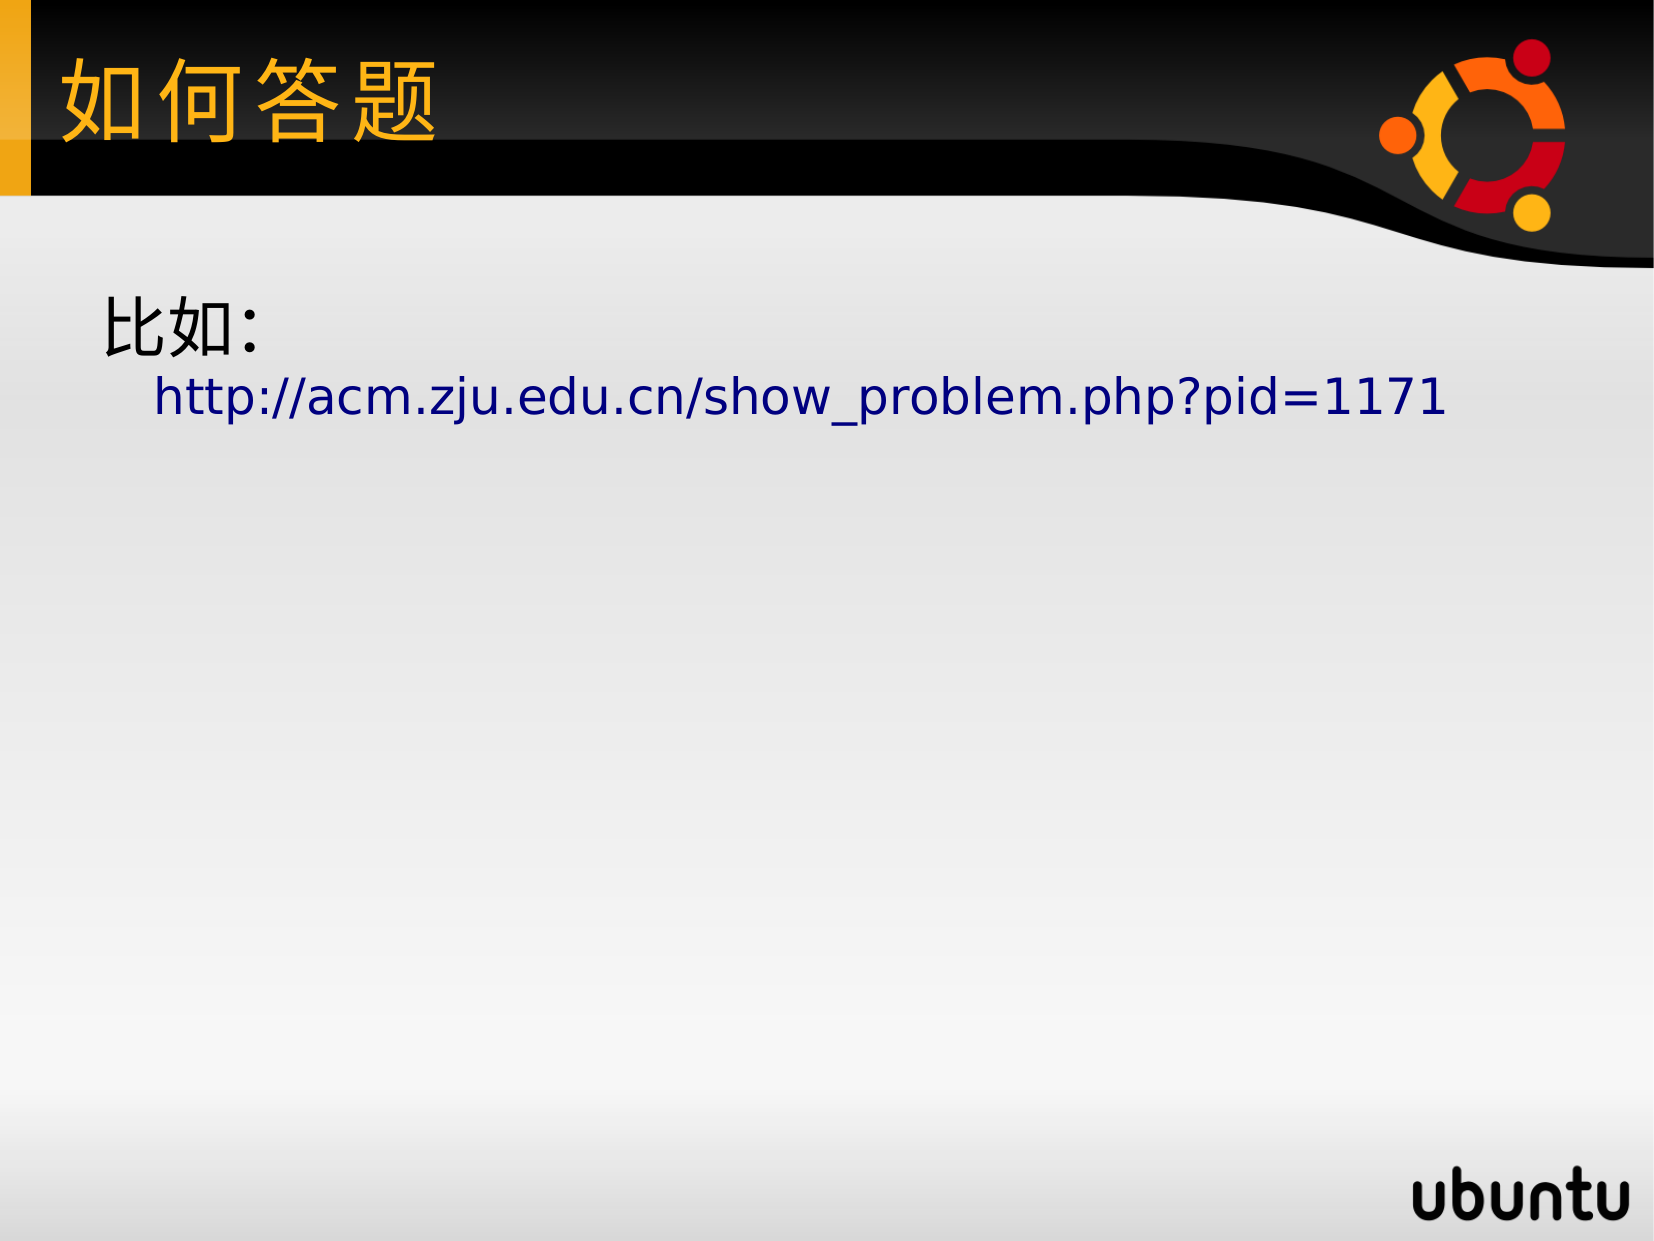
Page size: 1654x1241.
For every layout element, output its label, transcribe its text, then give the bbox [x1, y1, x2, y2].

title 如何答题 [59, 36, 1270, 171]
picture [0, 0, 1654, 1241]
list 比如：http://acm.zju.edu.cn/show_problem.php?pid=1171 [82, 290, 1571, 1094]
